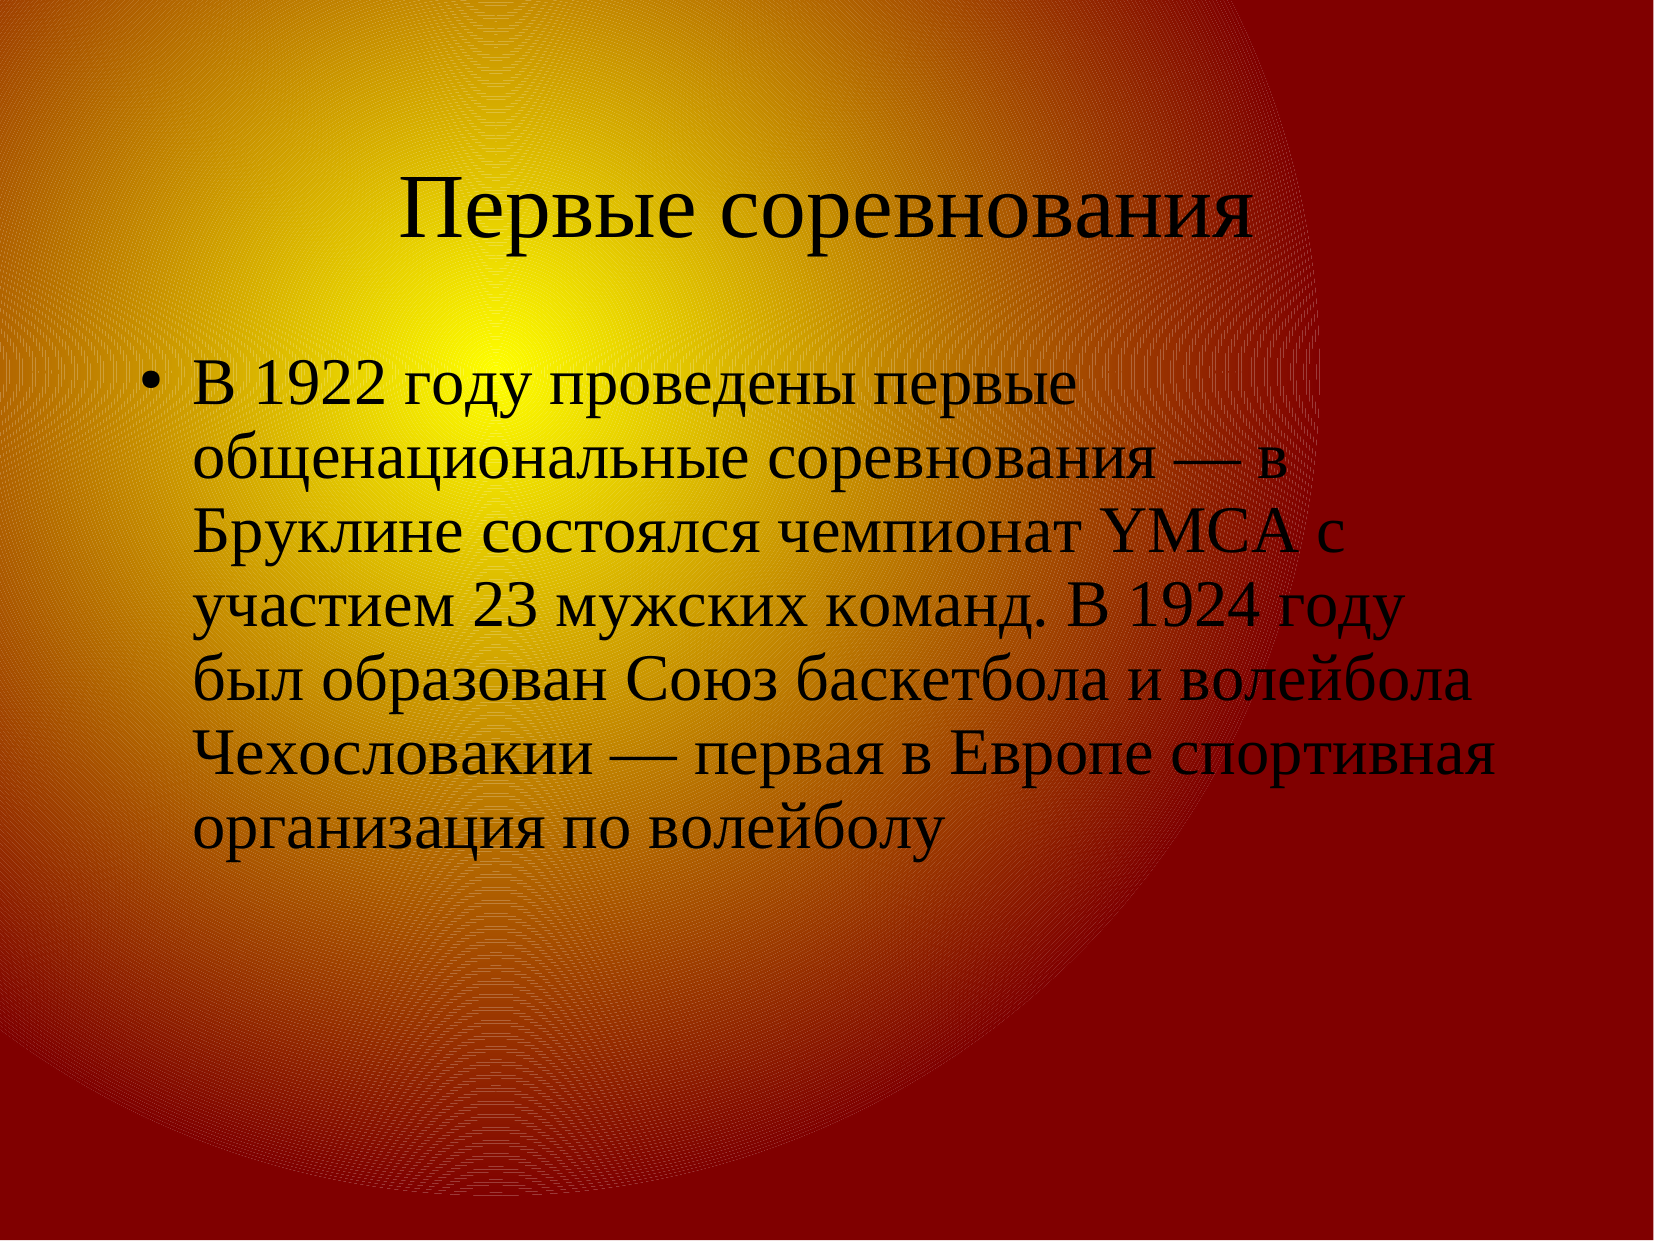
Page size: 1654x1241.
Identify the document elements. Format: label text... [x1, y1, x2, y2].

list В 1922 году проведены первые общенациональные соревнования — в Бруклине состоялся чемпионат YMCA с участием 23 мужских команд. В 1924 году был образован Союз баскетбола и волейбола Чехословакии — первая в Европе спортивная организация по волейболу [121, 344, 1534, 1197]
title Первые соревнования [121, 102, 1534, 311]
